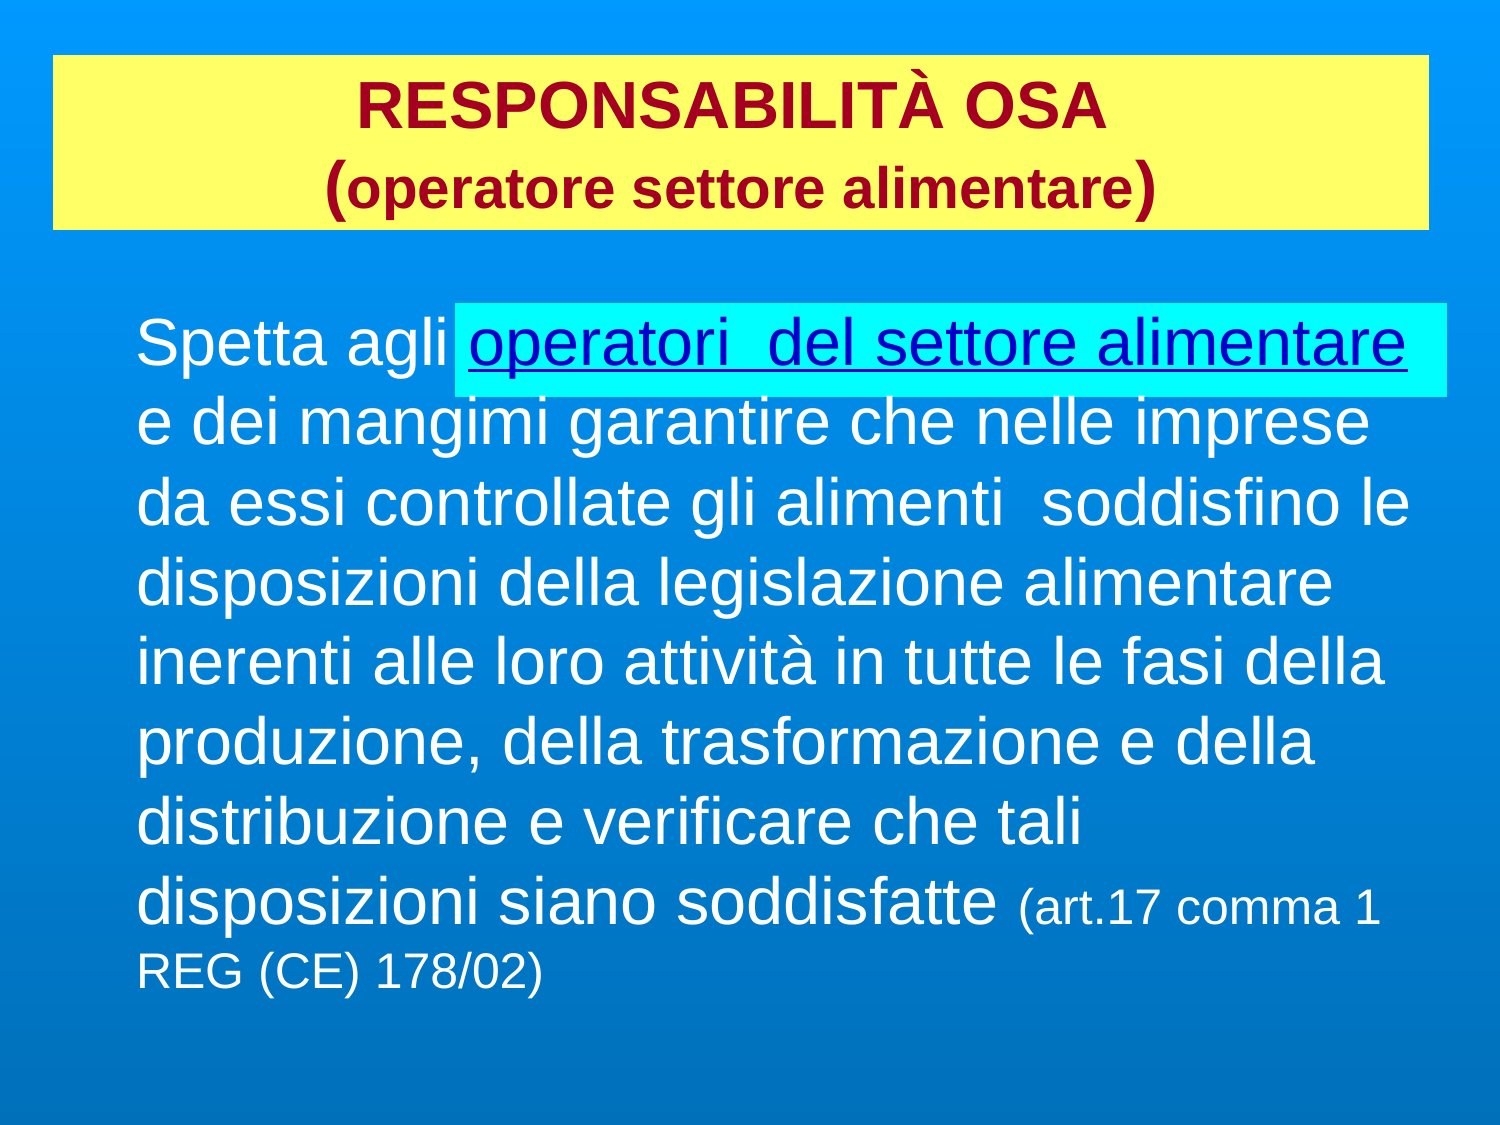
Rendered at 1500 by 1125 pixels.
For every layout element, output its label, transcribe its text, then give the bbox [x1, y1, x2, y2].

text_box [1435, 303, 1447, 397]
text_box Spetta agli operatori del settore alimentare e dei mangimi garantire che nelle imprese da essi controllate gli alimenti soddisfino le disposizioni della legislazione alimentare inerenti alle loro attività in tutte le fasi della produzione, della trasformazione e della distribuzione e verificare che tali disposizioni siano soddisfatte (art.17 comma 1 REG (CE) 178/02) [65, 291, 1435, 1035]
text_box RESPONSABILITÀ OSA (operatore settore alimentare) [53, 55, 1429, 230]
